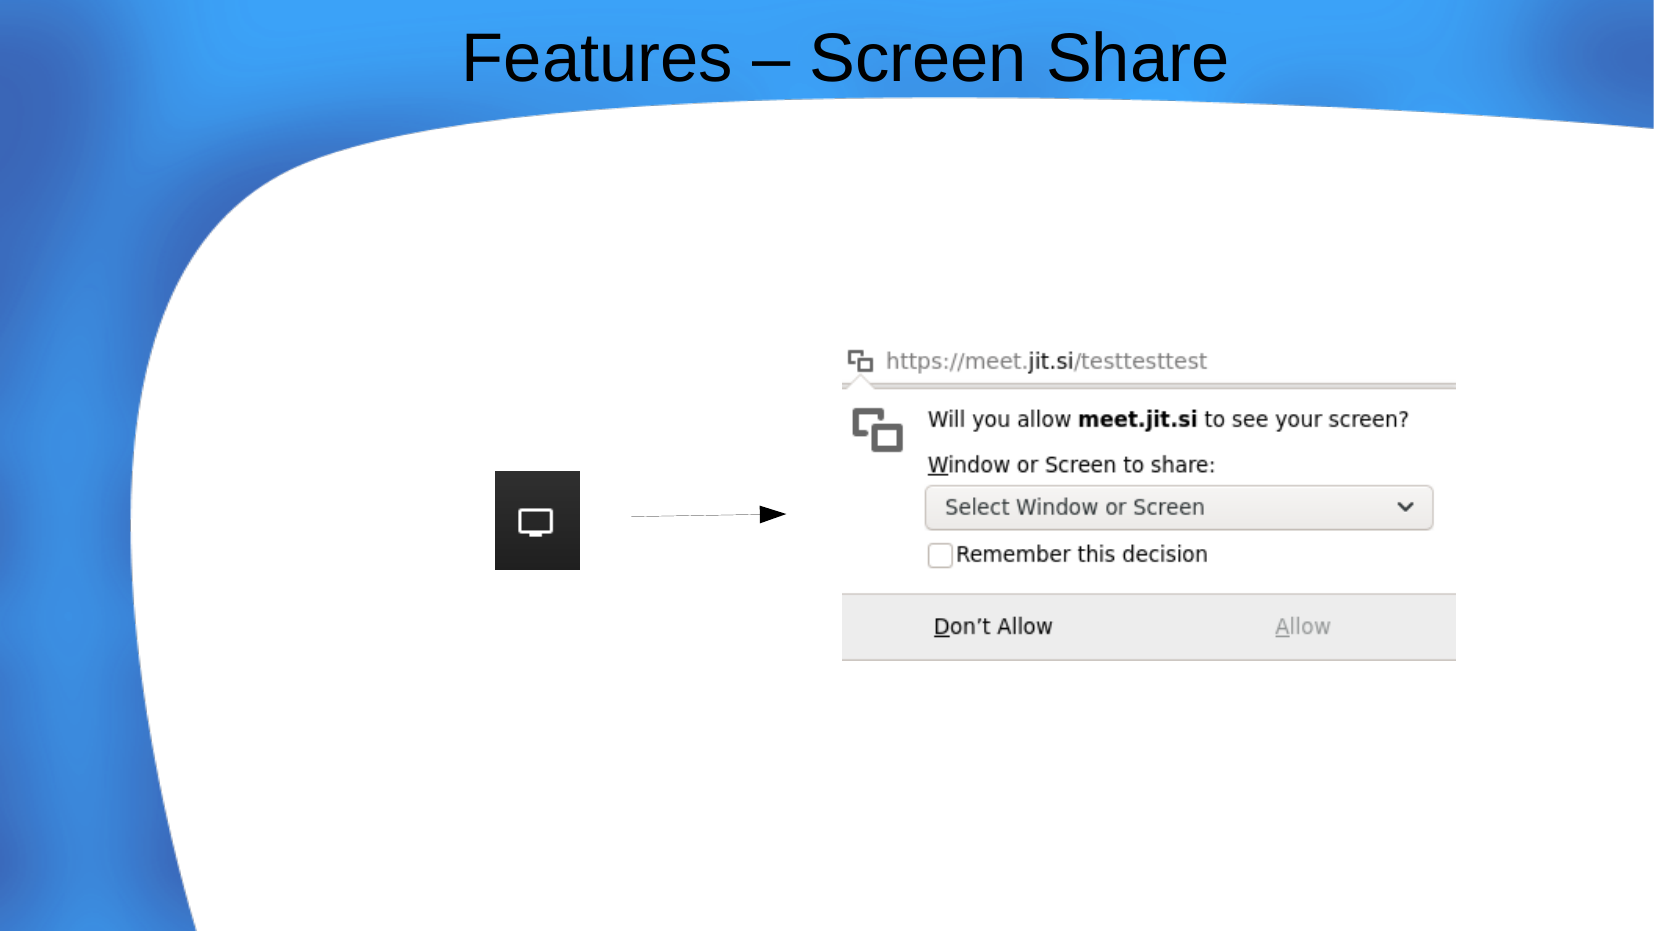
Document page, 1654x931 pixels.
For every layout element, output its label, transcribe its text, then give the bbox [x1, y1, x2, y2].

picture [0, 0, 1654, 931]
title Features – Screen Share [101, 0, 1591, 136]
